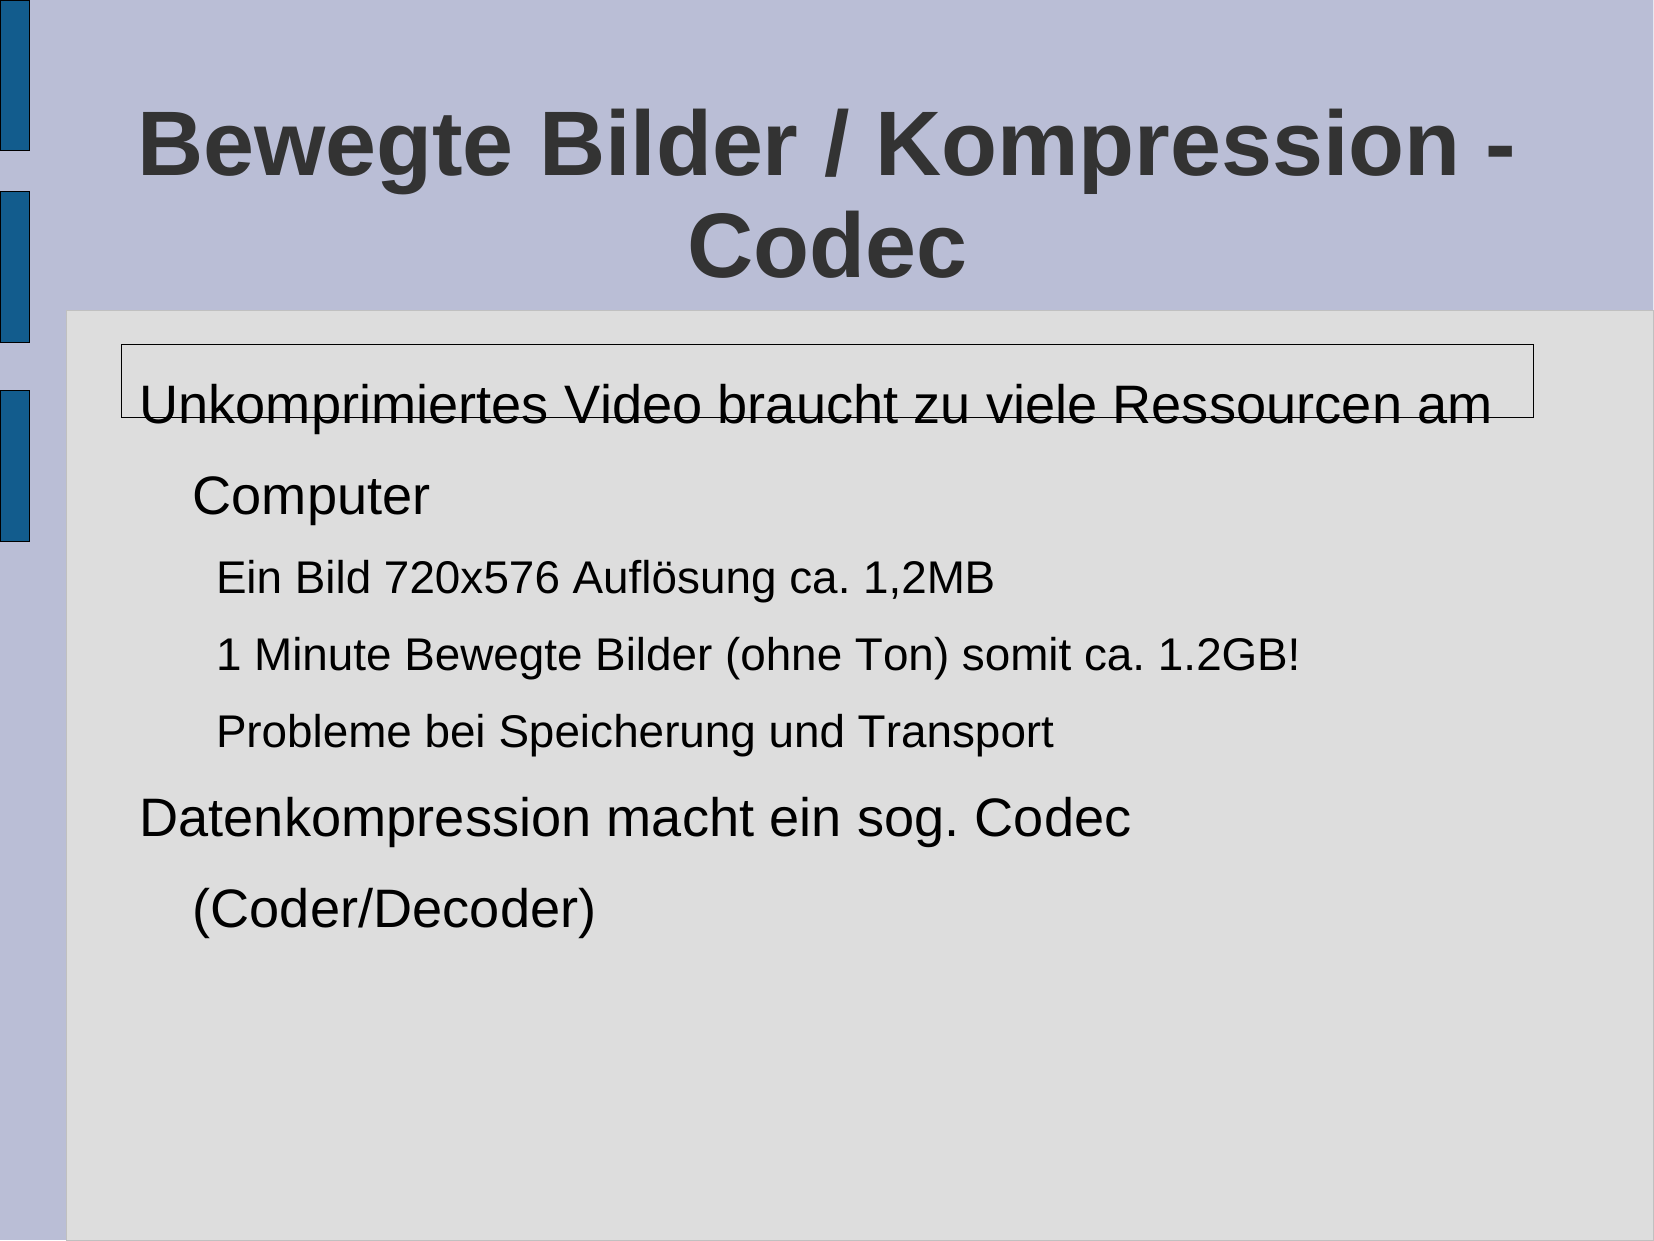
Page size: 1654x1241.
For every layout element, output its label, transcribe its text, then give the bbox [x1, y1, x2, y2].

list Unkomprimiertes Video braucht zu viele Ressourcen am Computer Ein Bild 720x576 Auflösung ca. 1,2MB 1 Minute Bewegte Bilder (ohne Ton) somit ca. 1.2GB! Probleme bei Speicherung und Transport Datenkompression macht ein sog. Codec (Coder/Decoder) [121, 344, 1534, 1112]
title Bewegte Bilder / Kompression - Codec [121, 87, 1534, 302]
